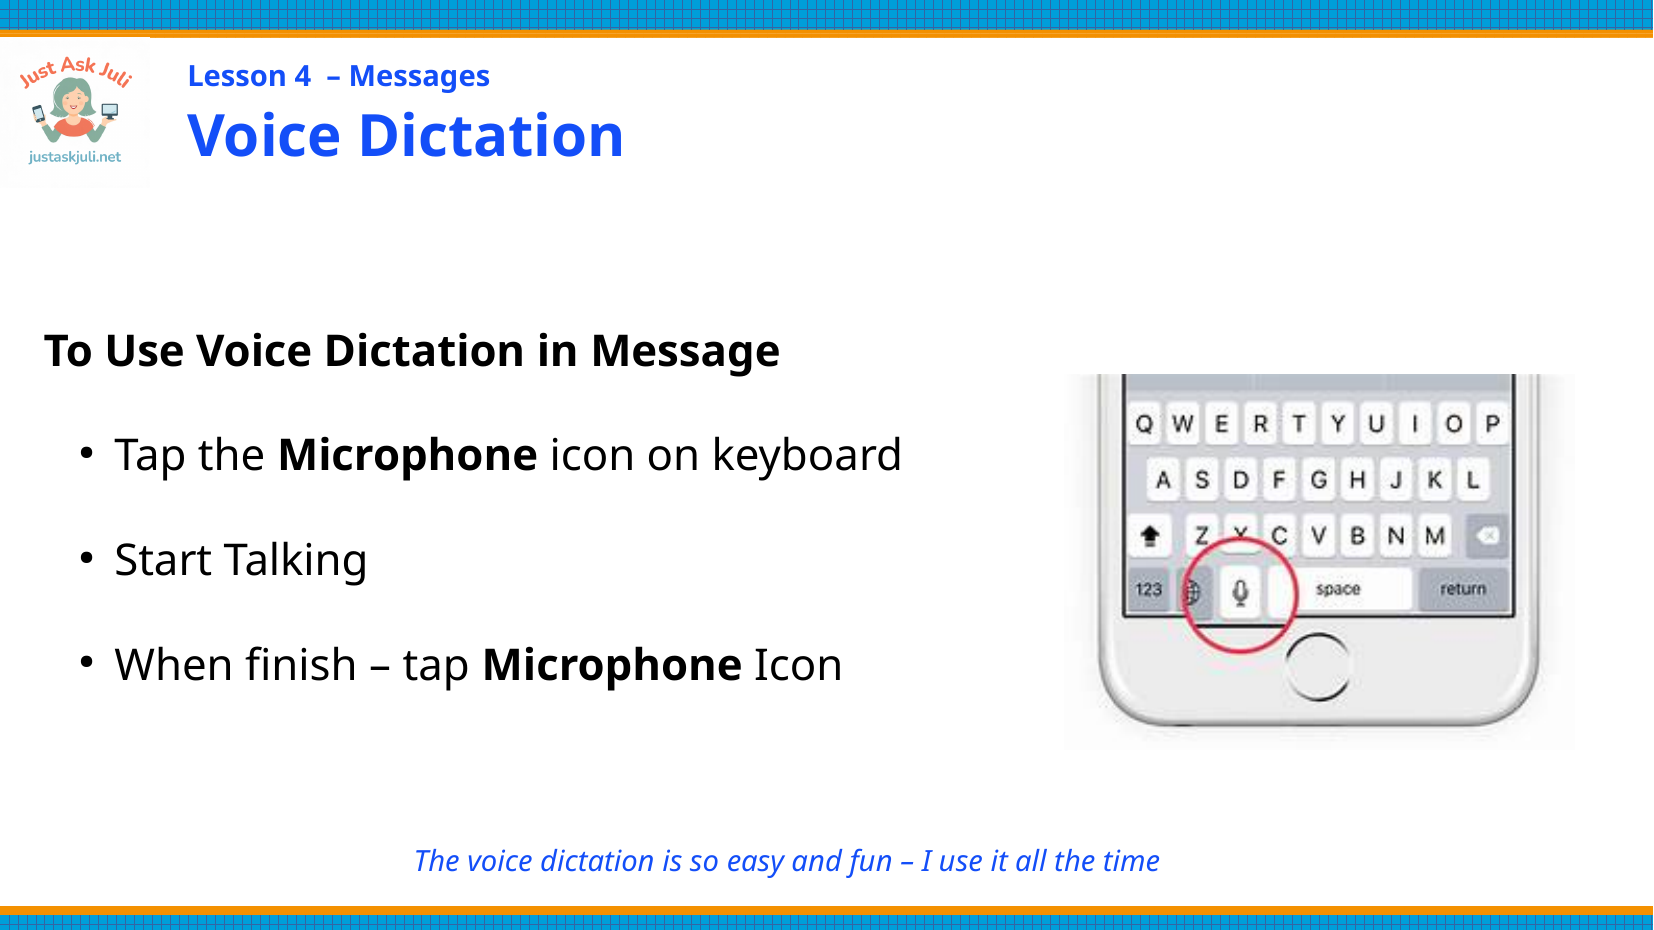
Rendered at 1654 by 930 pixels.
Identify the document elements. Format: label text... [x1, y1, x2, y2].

text_box The voice dictation is so easy and fun – I use it all the time [74, 819, 1500, 900]
picture [1064, 374, 1575, 750]
picture [0, 37, 150, 188]
text_box Lesson 4 – Messages Voice Dictation [187, 37, 1238, 192]
text_box To Use Voice Dictation in Message Tap the Microphone icon on keyboard Start Talking When finish – tap Microphone Icon [37, 319, 1065, 693]
